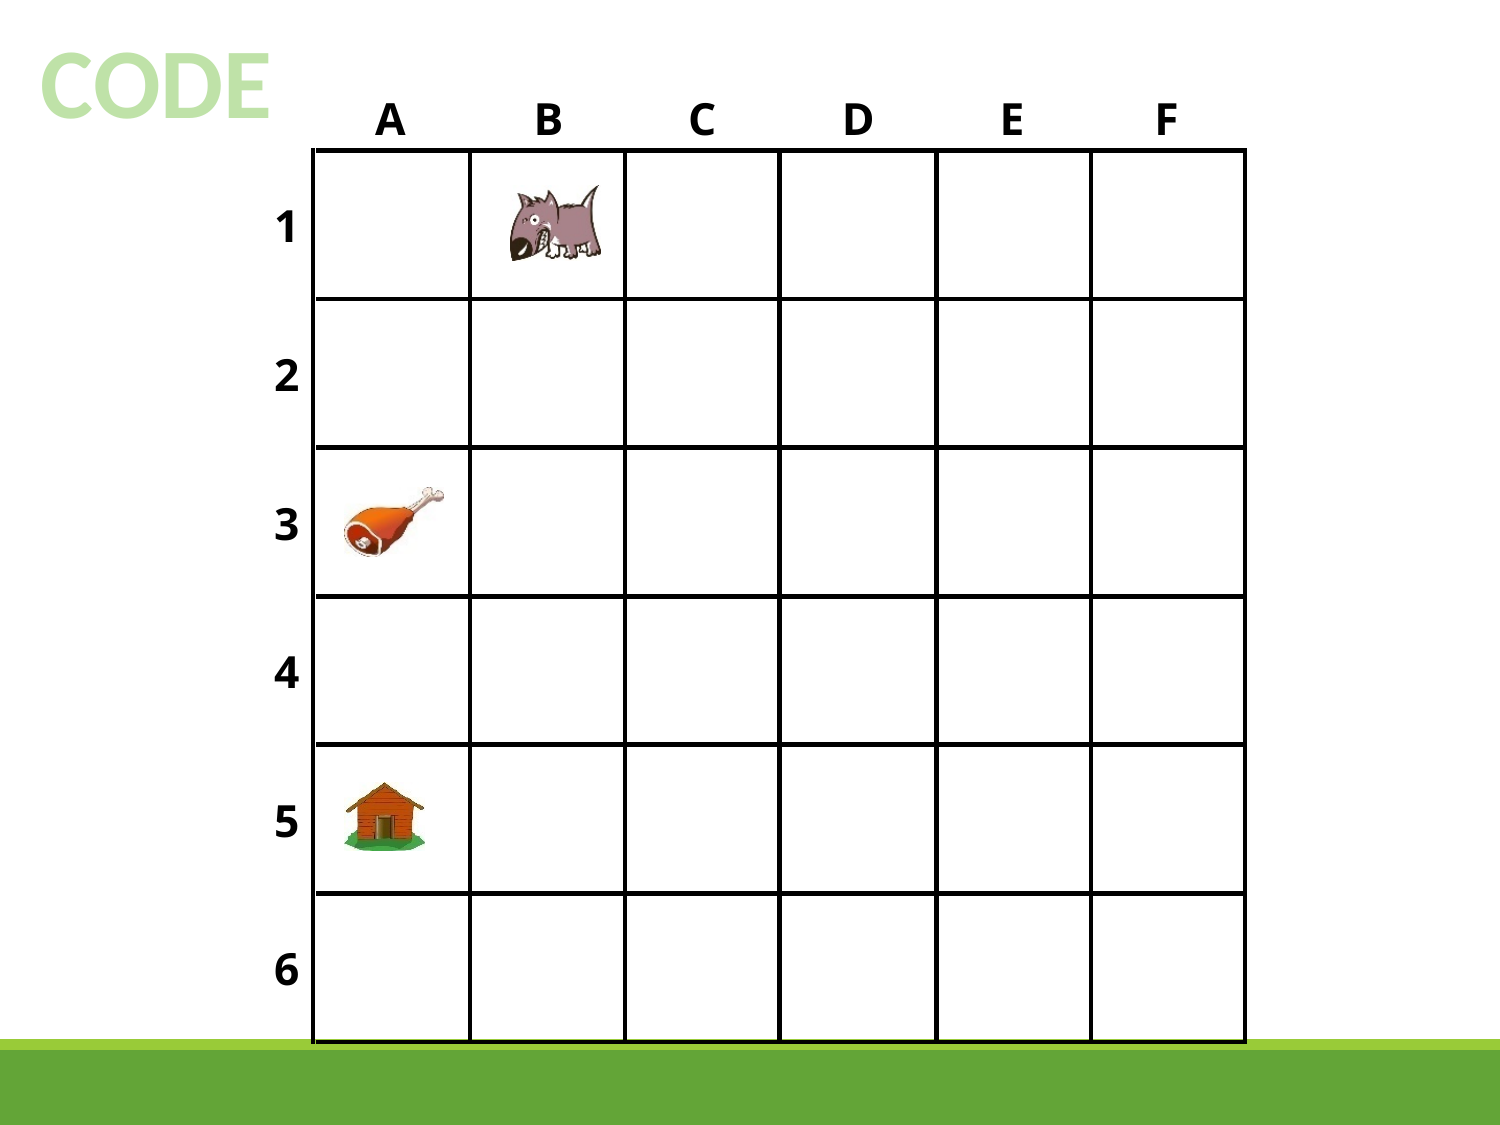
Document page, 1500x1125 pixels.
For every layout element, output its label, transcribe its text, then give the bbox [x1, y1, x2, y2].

text_box CODE [26, 11, 288, 146]
picture [157, 58, 1270, 1067]
